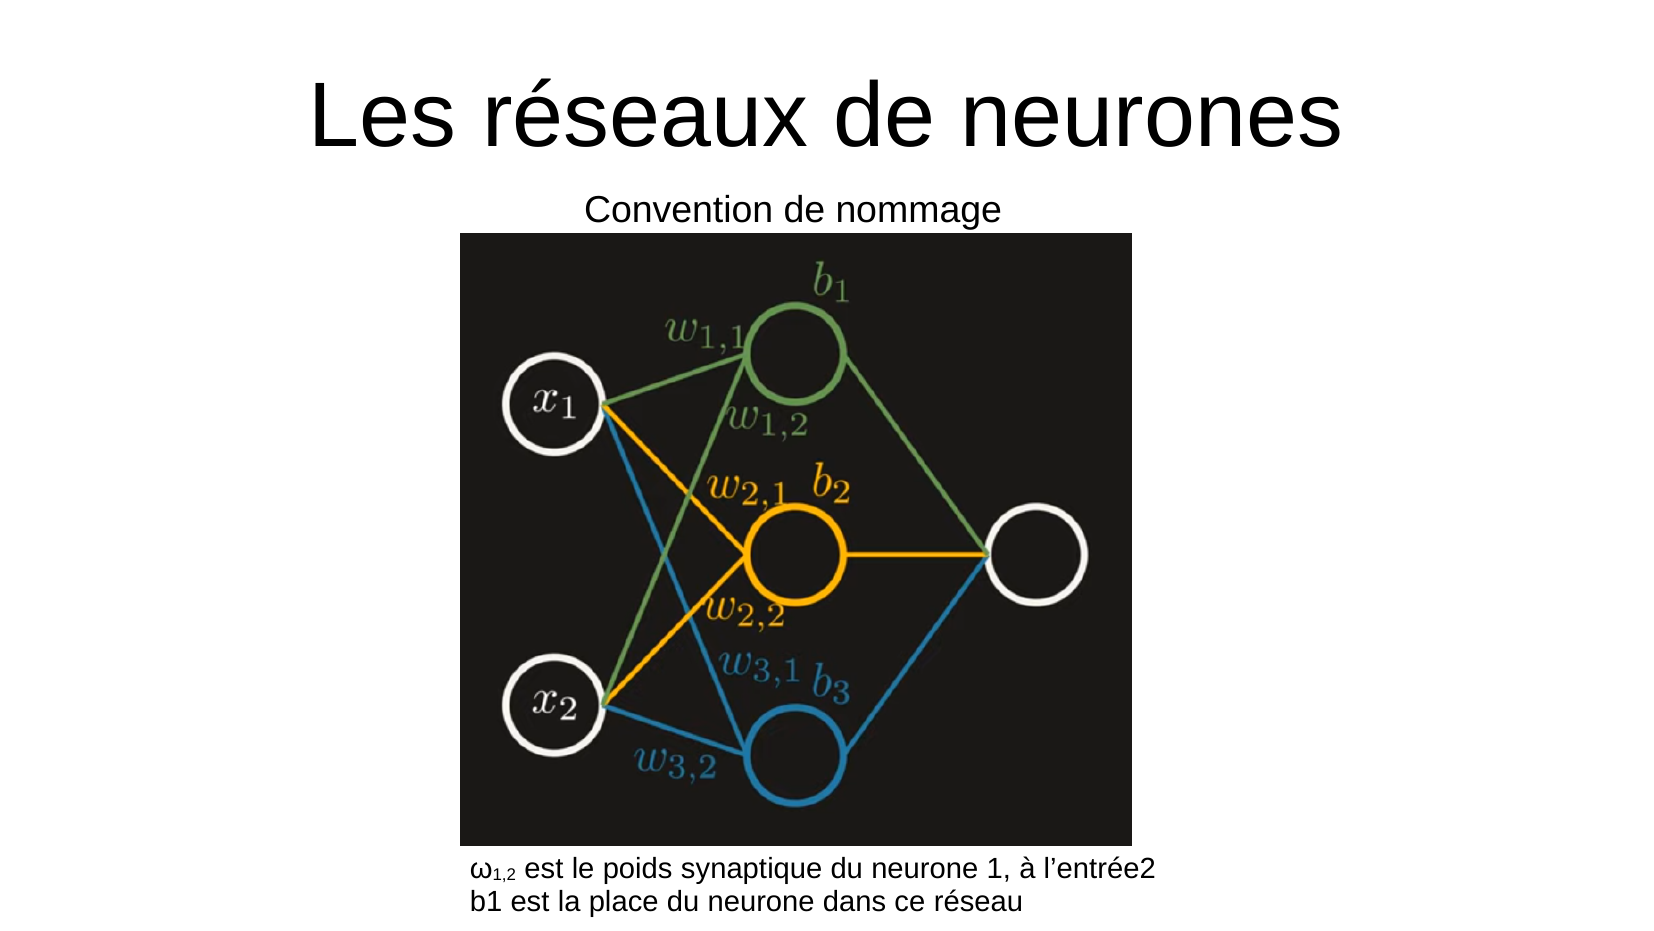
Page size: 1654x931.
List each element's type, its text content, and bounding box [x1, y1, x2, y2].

picture [460, 233, 1132, 844]
title Les réseaux de neurones [82, 37, 1571, 193]
text_box ω1,2 est le poids synaptique du neurone 1, à l’entrée2 b1 est la place du neurone dans ce réseau [454, 844, 1172, 925]
text_box Convention de nommage [569, 181, 1017, 238]
